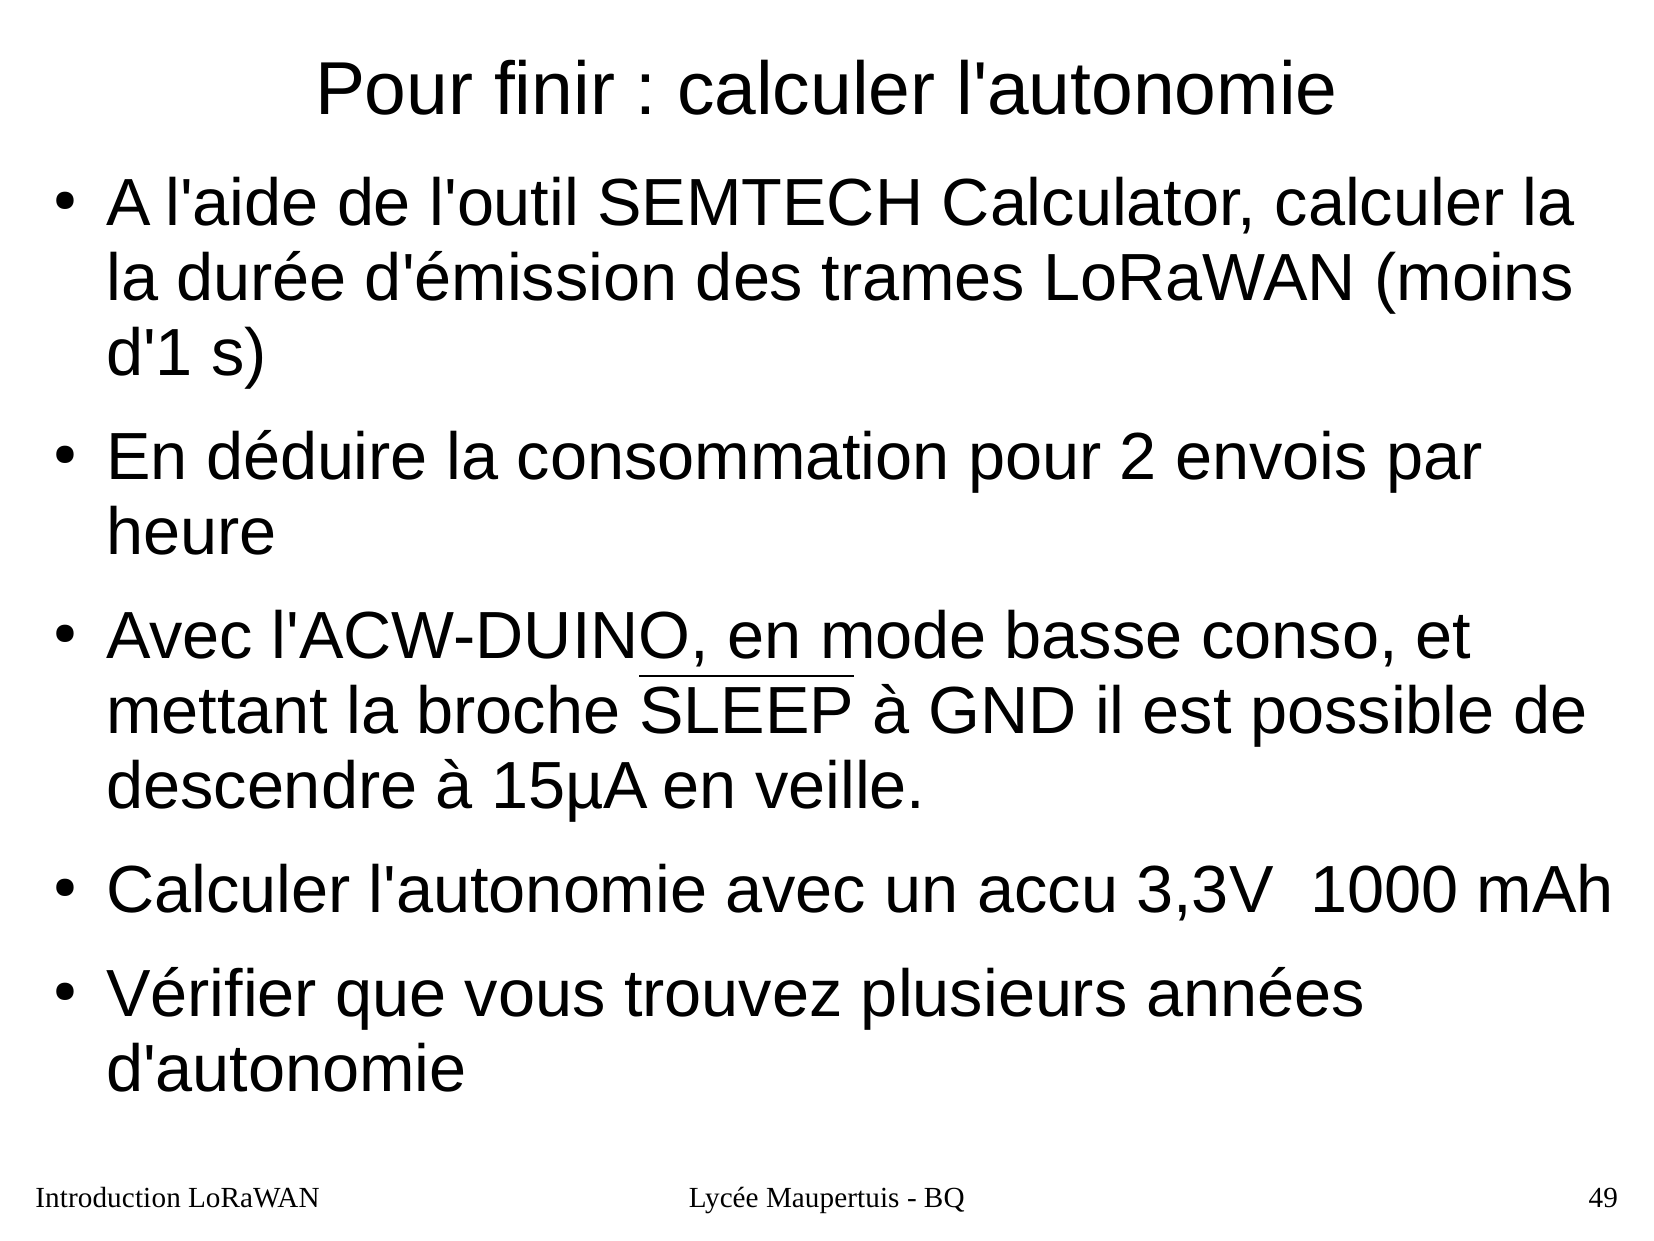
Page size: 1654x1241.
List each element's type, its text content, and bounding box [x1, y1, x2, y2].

list A l'aide de l'outil SEMTECH Calculator, calculer la la durée d'émission des trames LoRaWAN (moins d'1 s) En déduire la consommation pour 2 envois par heure Avec l'ACW-DUINO, en mode basse conso, et mettant la broche SLEEP à GND il est possible de descendre à 15µA en veille. Calculer l'autonomie avec un accu 3,3V 1000 mAh Vérifier que vous trouvez plusieurs années d'autonomie [35, 165, 1619, 1170]
title Pour finir : calculer l'autonomie [35, 35, 1619, 142]
